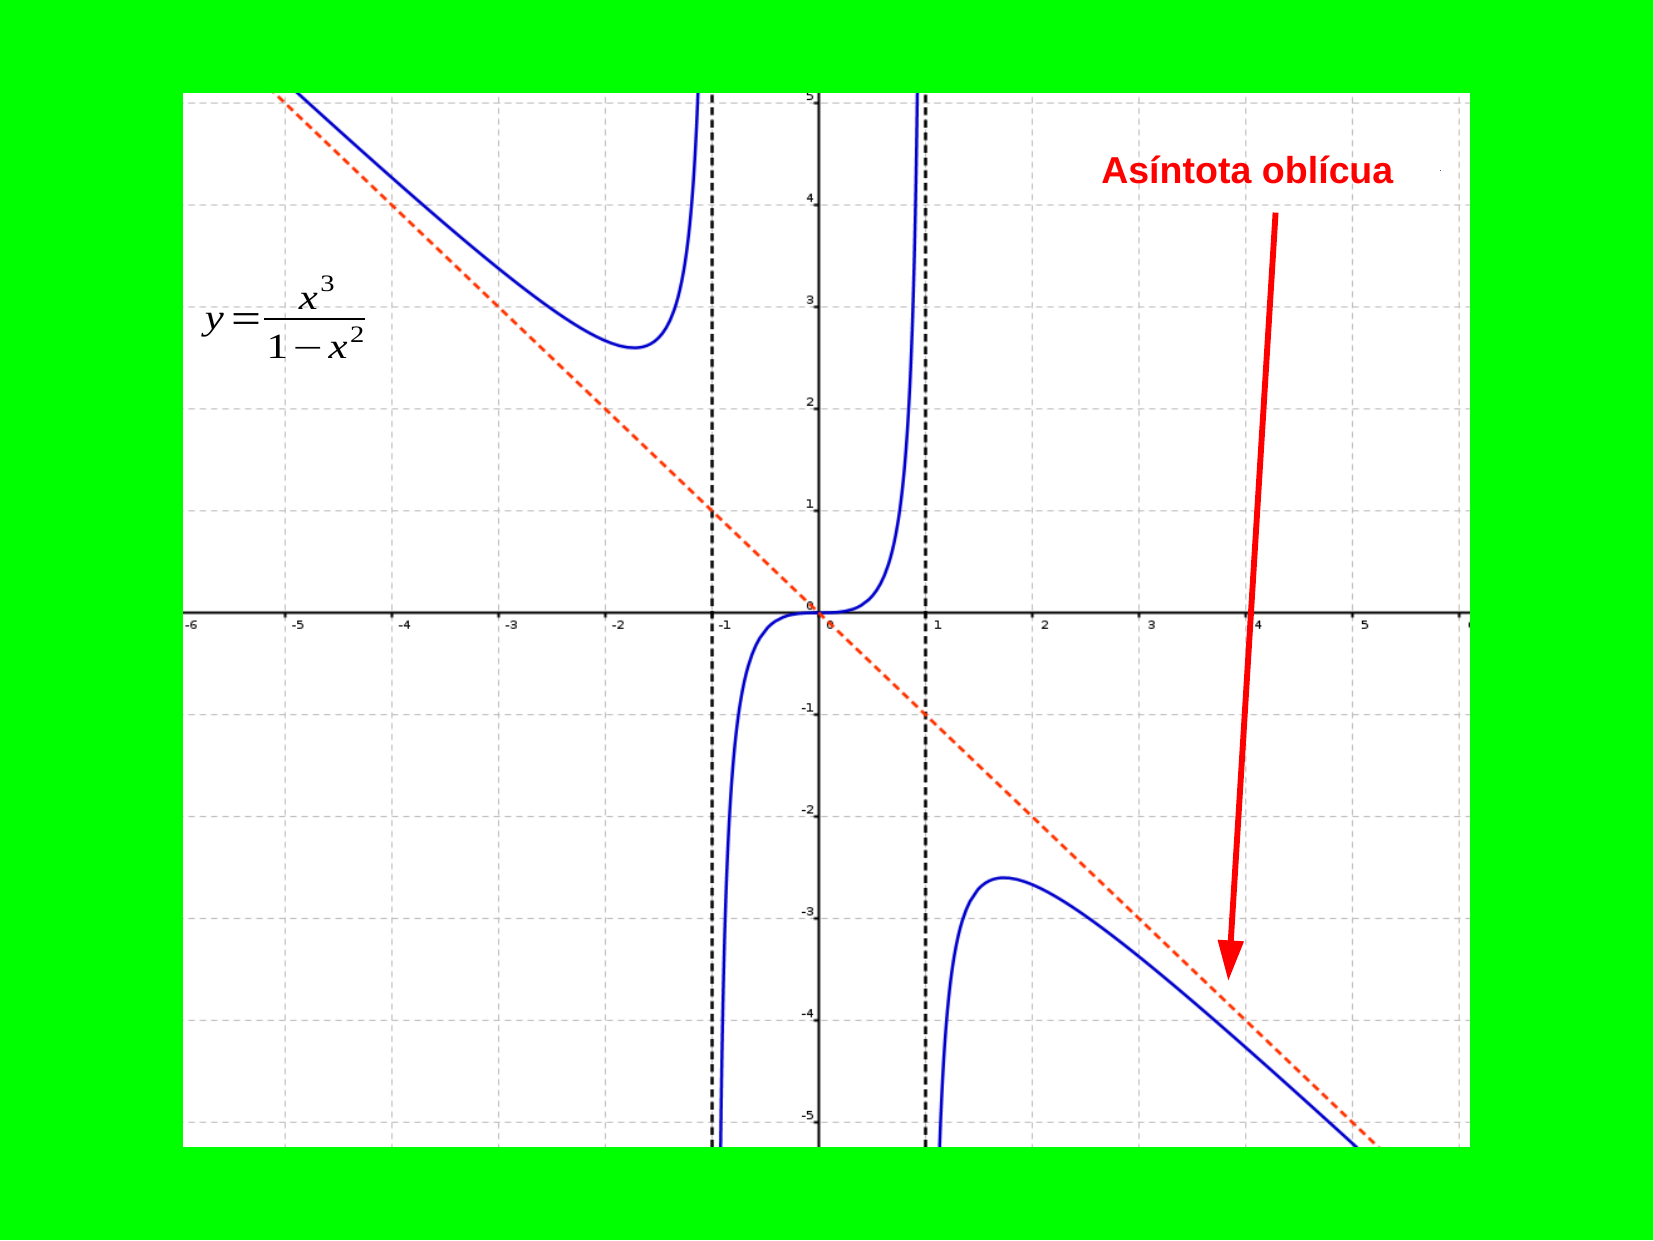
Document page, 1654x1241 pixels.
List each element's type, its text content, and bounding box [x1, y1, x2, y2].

picture [183, 93, 1470, 1147]
text_box Asíntota oblícua [1086, 141, 1441, 199]
chart [188, 271, 384, 367]
